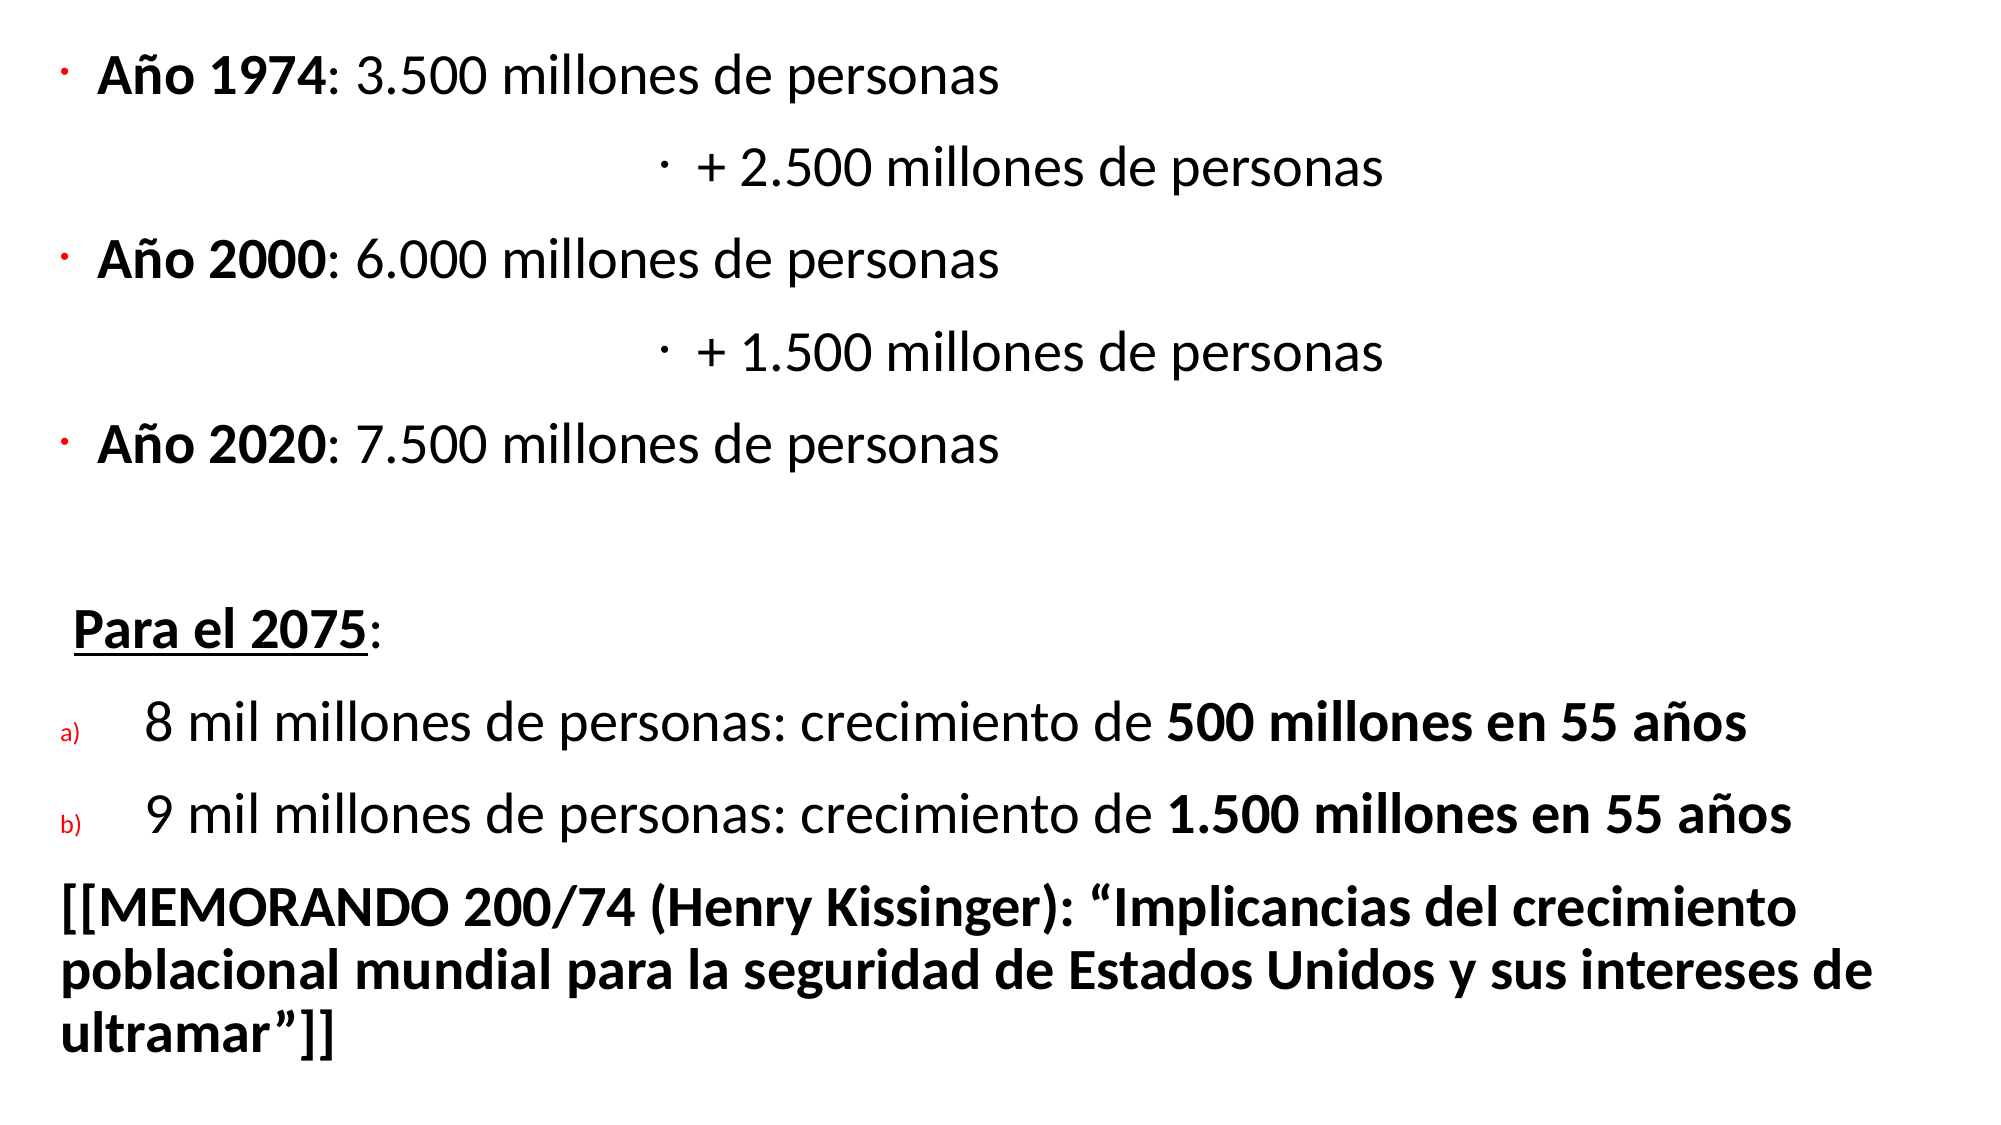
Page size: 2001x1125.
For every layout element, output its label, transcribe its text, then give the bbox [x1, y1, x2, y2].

list Año 1974: 3.500 millones de personas + 2.500 millones de personas Año 2000: 6.000 millones de personas + 1.500 millones de personas Año 2020: 7.500 millones de personas Para el 2075: 8 mil millones de personas: crecimiento de 500 millones en 55 años 9 mil millones de personas: crecimiento de 1.500 millones en 55 años [[MEMORANDO 200/74 (Henry Kissinger): “Implicancias del crecimiento poblacional mundial para la seguridad de Estados Unidos y sus intereses de ultramar”]] [45, 36, 1905, 1094]
